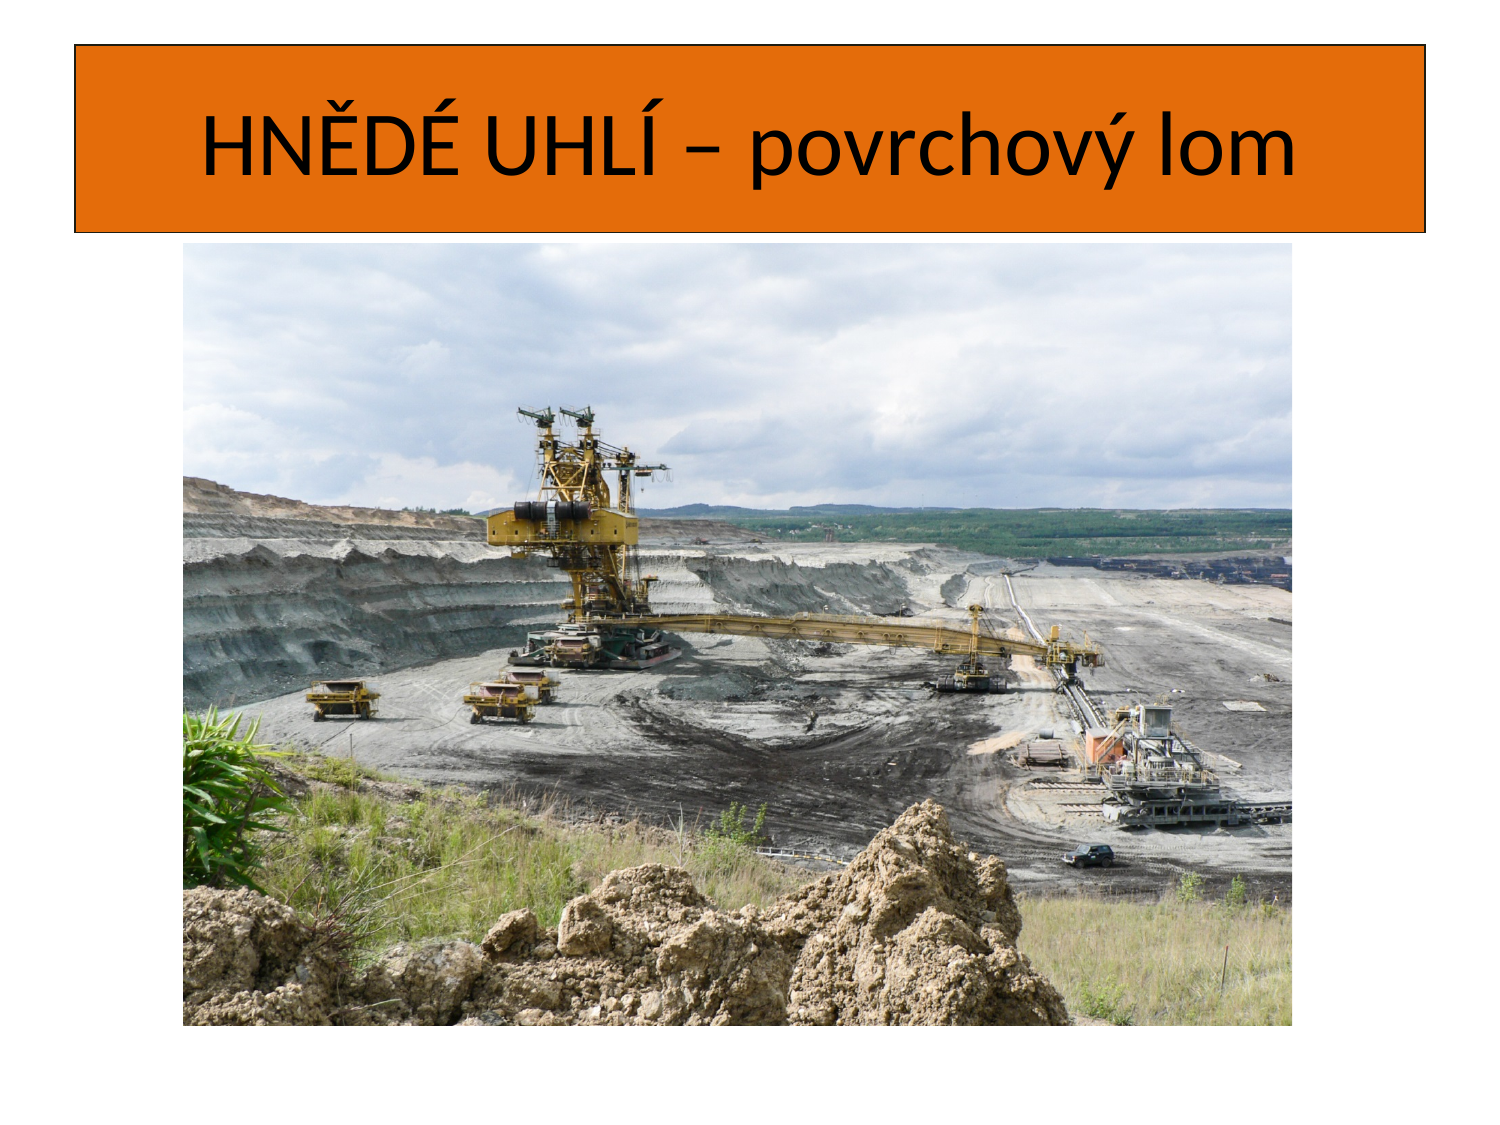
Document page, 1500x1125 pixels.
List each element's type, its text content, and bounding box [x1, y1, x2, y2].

text_box HNĚDÉ UHLÍ – povrchový lom [75, 45, 1426, 233]
picture [183, 243, 1293, 1026]
